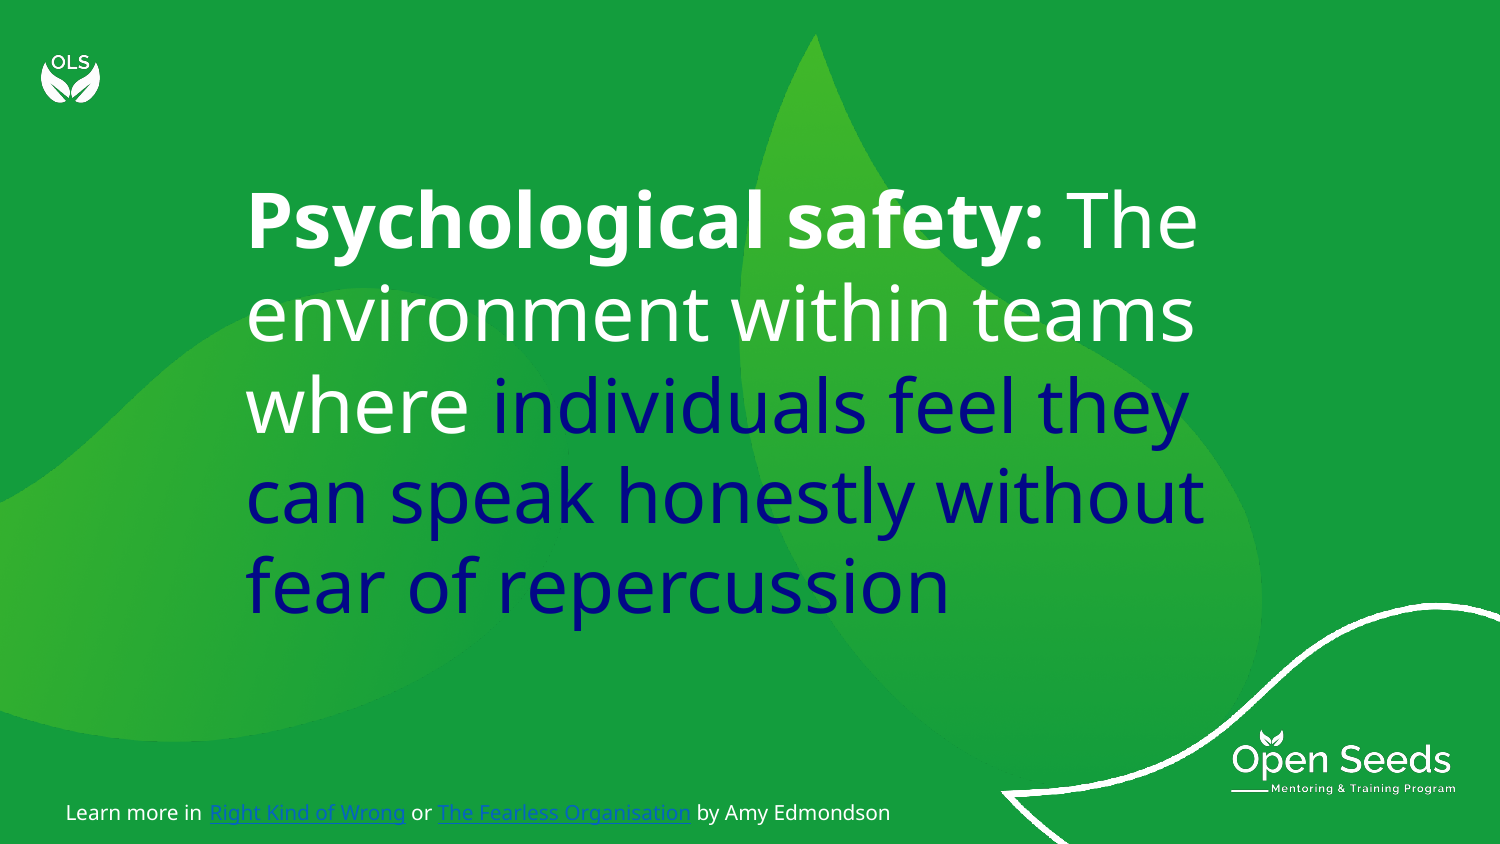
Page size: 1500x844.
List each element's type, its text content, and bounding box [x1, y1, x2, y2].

text_box Learn more in Right Kind of Wrong or The Fearless Organisation by Amy Edmondson [50, 776, 986, 842]
list Psychological safety: The environment within teams where individuals feel they can speak honestly without fear of repercussion [230, 156, 1232, 644]
picture [0, 0, 1500, 844]
